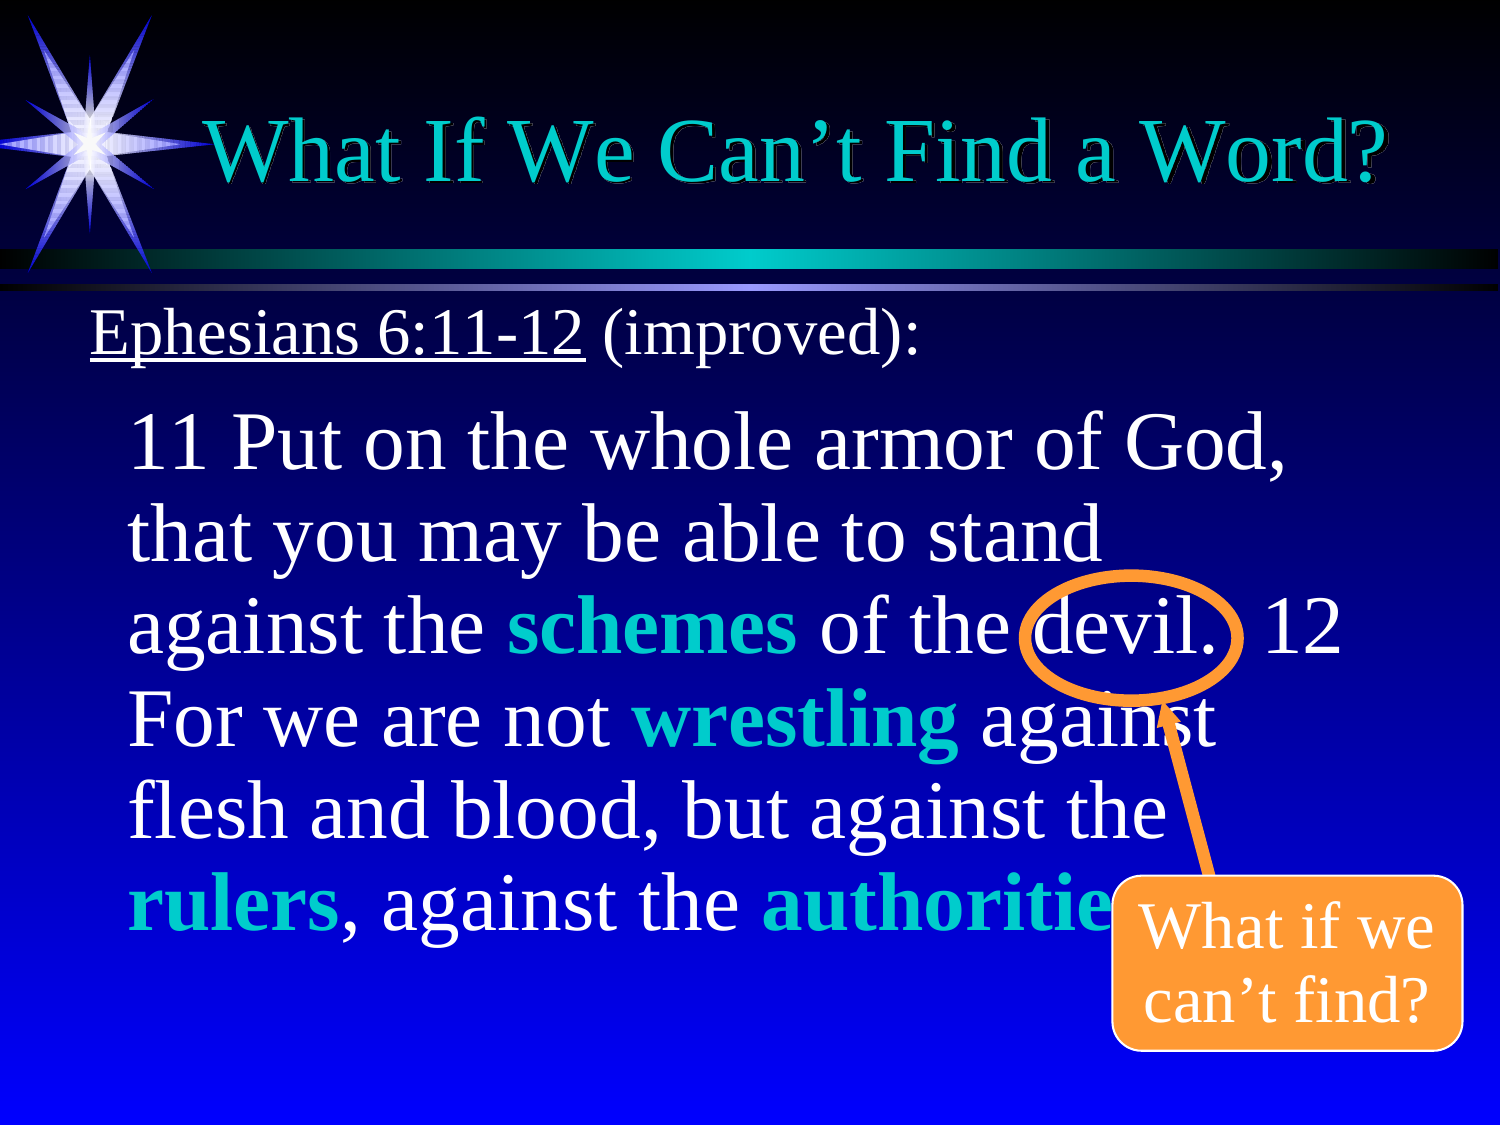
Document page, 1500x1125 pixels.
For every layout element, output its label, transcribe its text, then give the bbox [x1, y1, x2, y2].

text_box What if we can’t find? [1112, 875, 1463, 1051]
text_box 11 Put on the whole armor of God, that you may be able to stand against the schemes of the devil. 12 For we are not wrestling against flesh and blood, but against the rulers, against the authorities, ... [112, 387, 1376, 957]
text_box 11 Put on the whole armor of God, that you may be able to stand against the schemes of the devil. 12 For we are not wrestling against flesh and blood, but against the rulers, against the authorities, ... [1032, 582, 1231, 694]
text_box Ephesians 6:11-12 (improved): [75, 287, 1038, 377]
title What If We Can’t Find a Word? [187, 56, 1500, 244]
